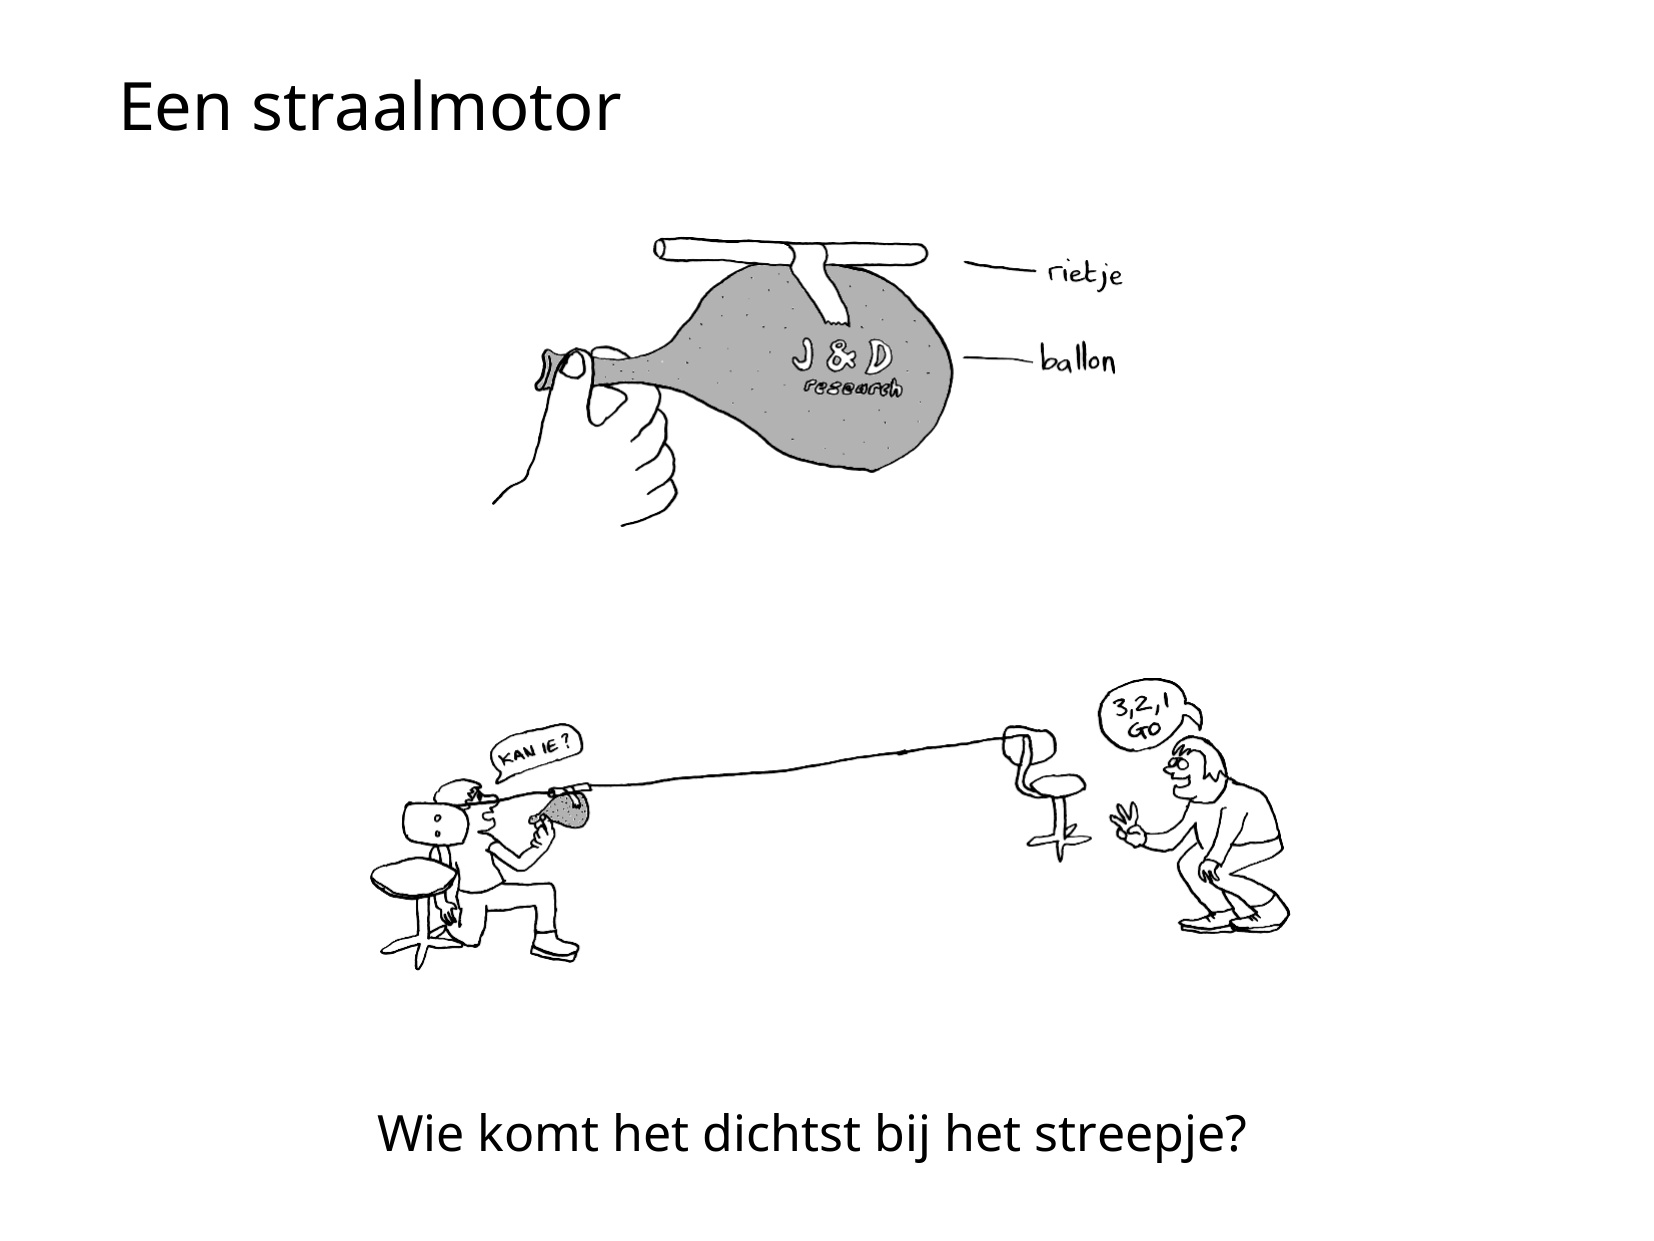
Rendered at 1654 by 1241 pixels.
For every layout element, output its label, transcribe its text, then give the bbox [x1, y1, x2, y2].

picture [370, 678, 1291, 971]
text_box Wie komt het dichtst bij het streepje? [352, 1097, 1273, 1168]
text_box Een straalmotor [118, 59, 640, 153]
picture [492, 236, 1123, 527]
